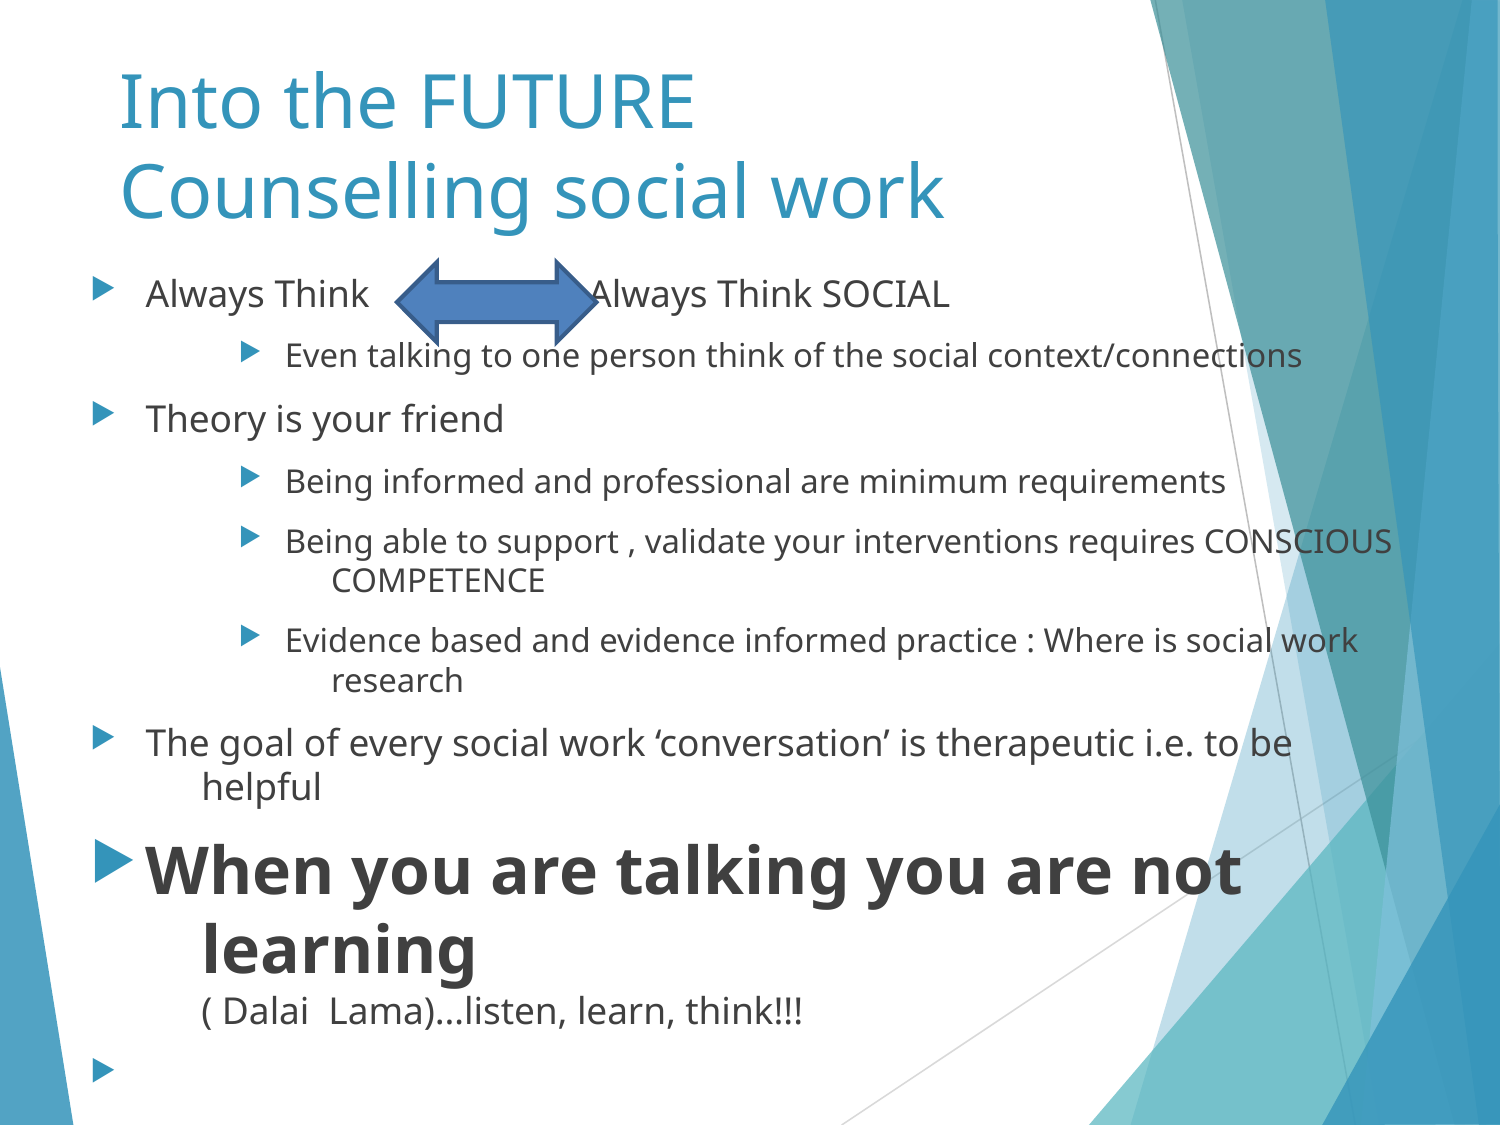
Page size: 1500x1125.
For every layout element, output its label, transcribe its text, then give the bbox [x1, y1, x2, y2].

title Into the FUTURE Counselling social work [104, 45, 1147, 262]
text_box [396, 262, 597, 343]
list Always Think Always Think SOCIAL Even talking to one person think of the social context/connections Theory is your friend Being informed and professional are minimum requirements Being able to support , validate your interventions requires CONSCIOUS COMPETENCE Evidence based and evidence informed practice : Where is social work research The goal of every social work ‘conversation’ is therapeutic i.e. to be helpful When you are talking you are not learning ( Dalai Lama)…listen, learn, think!!! [75, 262, 1436, 1047]
